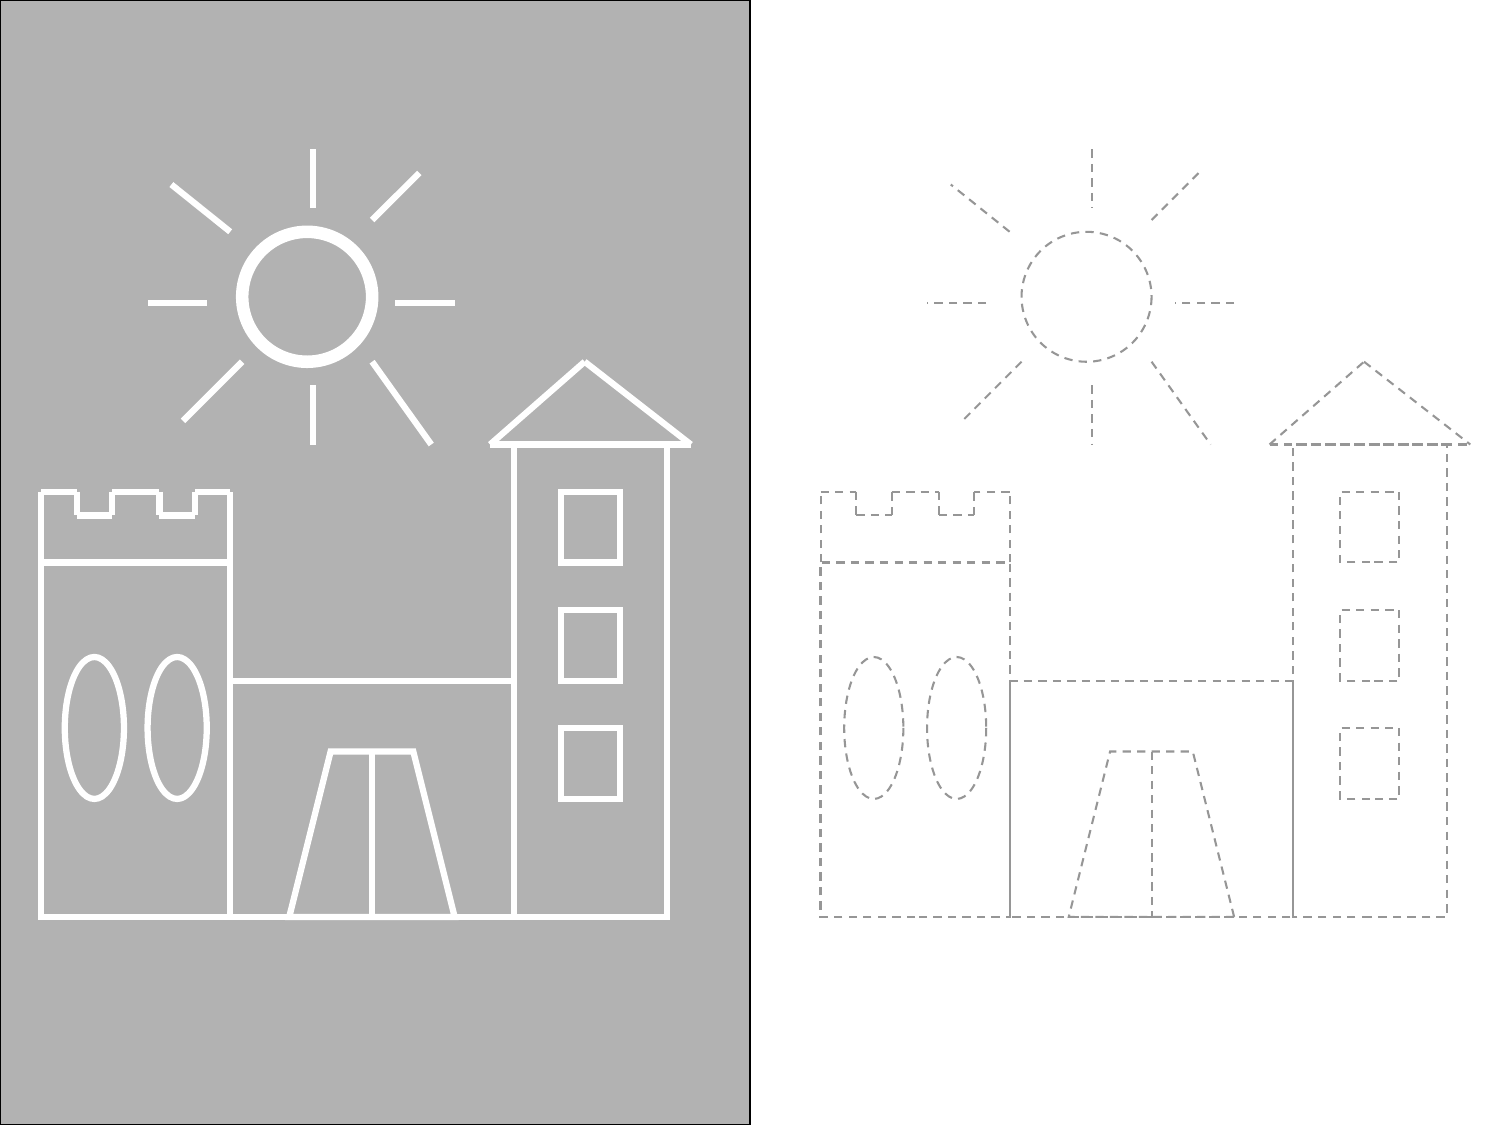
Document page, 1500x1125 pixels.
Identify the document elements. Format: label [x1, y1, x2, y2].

text_box [0, 0, 751, 1125]
